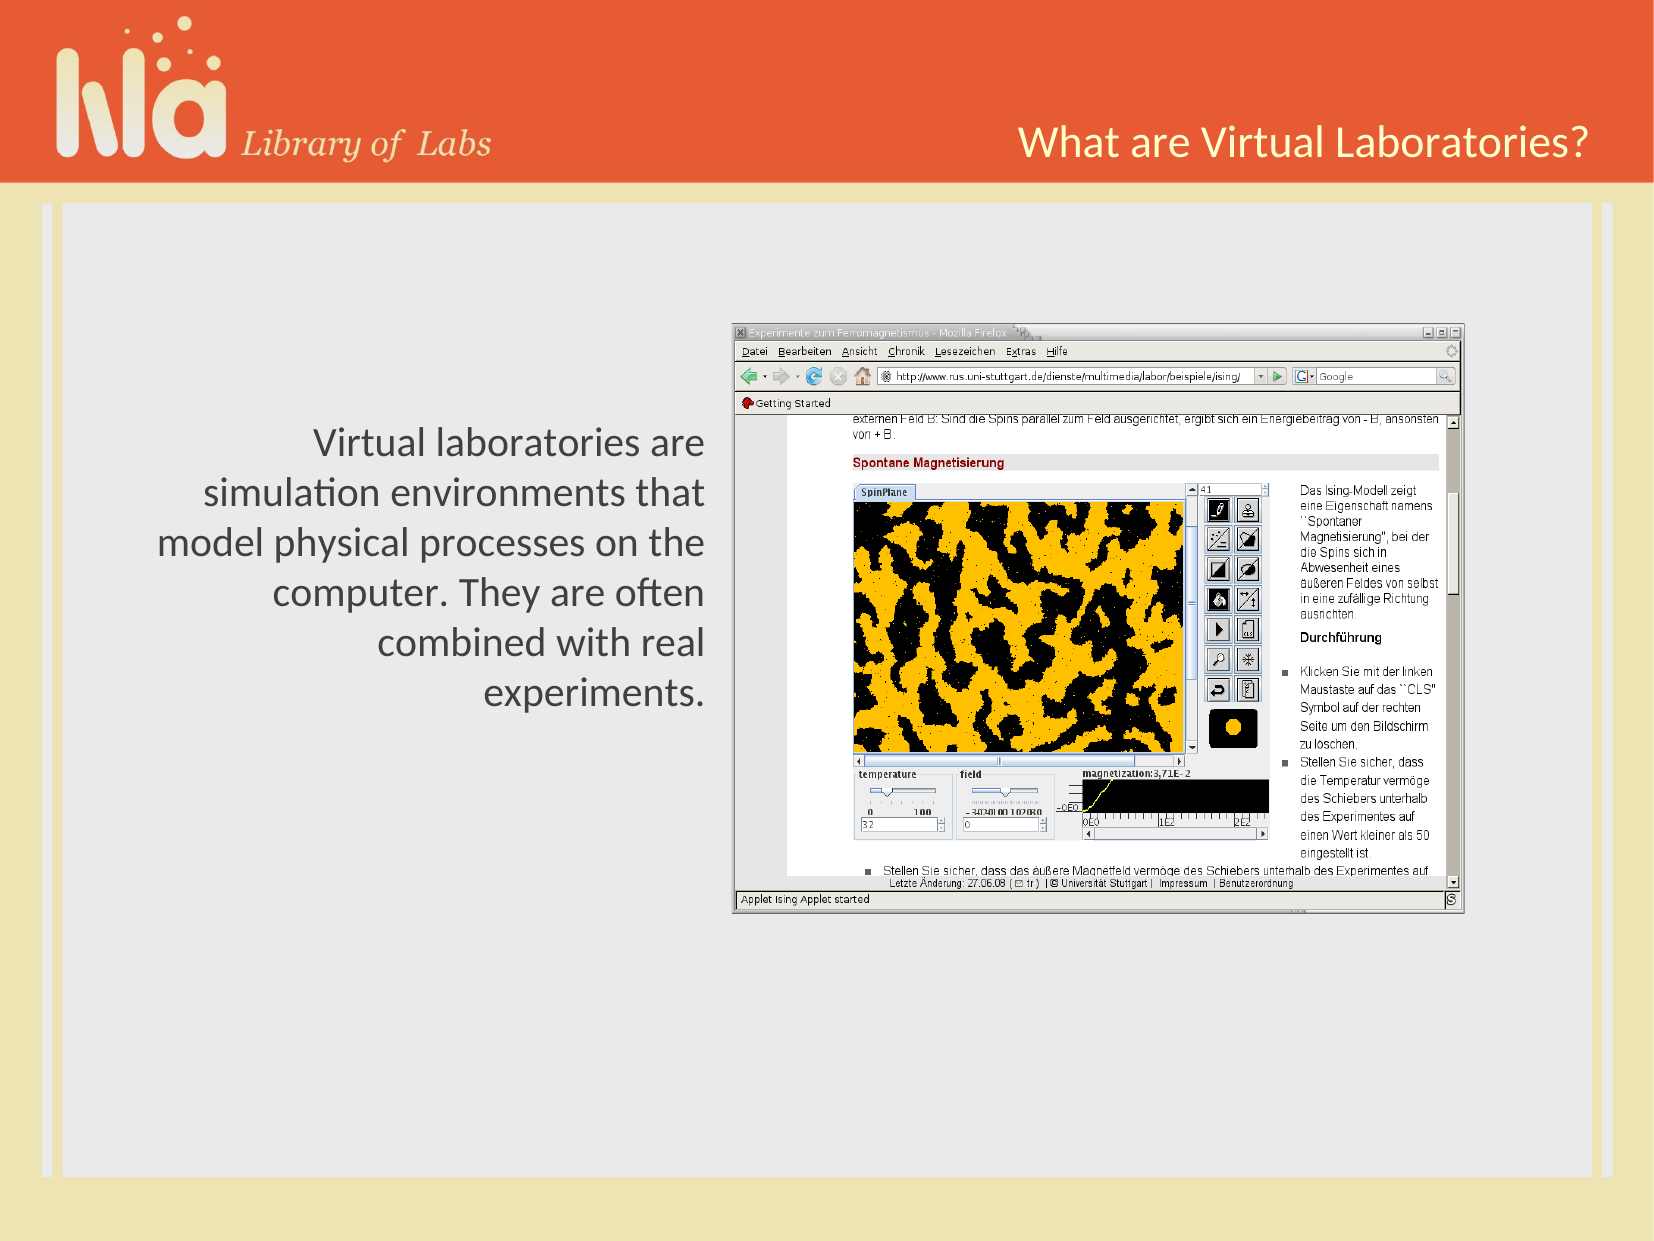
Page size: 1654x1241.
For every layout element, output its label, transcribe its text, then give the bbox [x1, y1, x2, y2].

text_box Virtual laboratories are simulation environments that model physical processes on the computer. They are often combined with real experiments. [141, 407, 721, 928]
list What are Virtual Laboratories? [744, 112, 1592, 172]
picture [0, 0, 1654, 1241]
